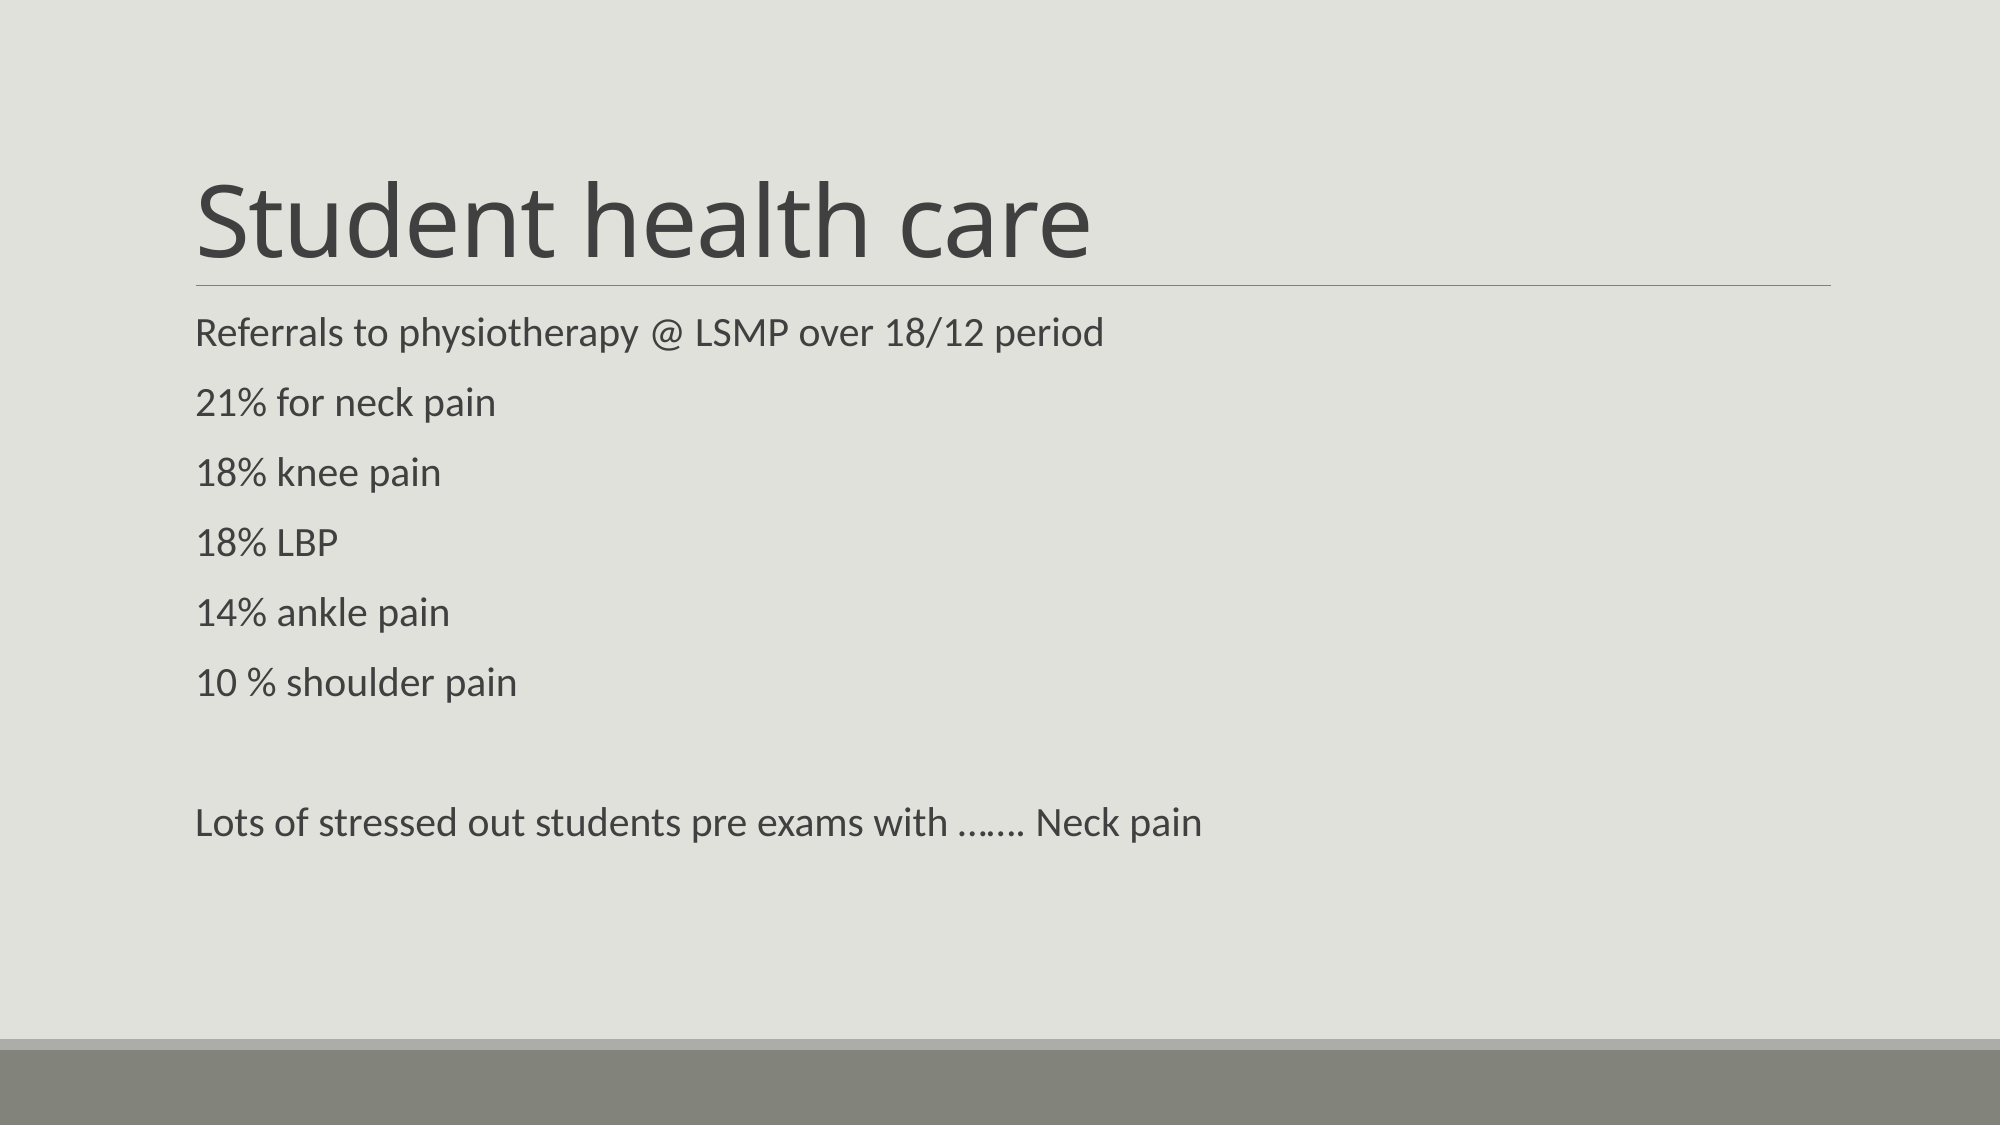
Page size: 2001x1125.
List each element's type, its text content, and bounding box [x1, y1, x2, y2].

title Student health care [180, 47, 1831, 286]
list Referrals to physiotherapy @ LSMP over 18/12 period 21% for neck pain 18% knee pain 18% LBP 14% ankle pain 10 % shoulder pain Lots of stressed out students pre exams with ……. Neck pain [180, 302, 1831, 963]
